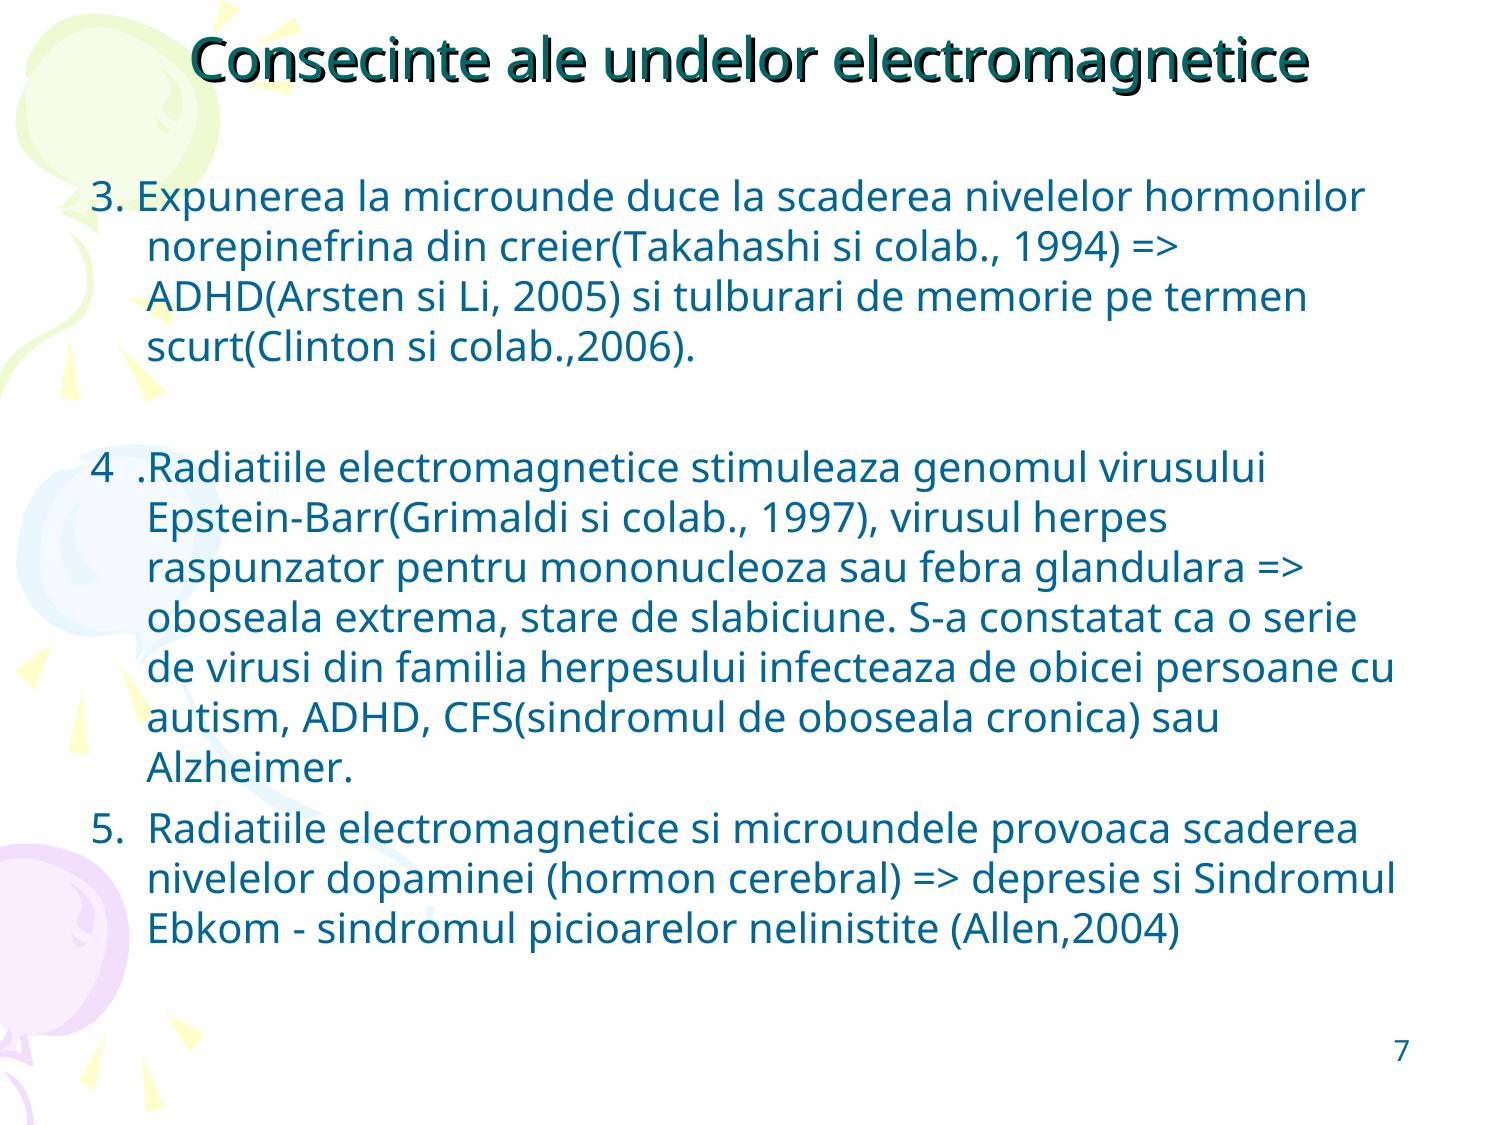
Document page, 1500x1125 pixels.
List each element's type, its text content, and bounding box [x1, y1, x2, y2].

text_box Consecinte ale undelor electromagnetice [72, 16, 1426, 101]
text_box <number> [1074, 1024, 1426, 1100]
text_box 3. Expunerea la microunde duce la scaderea nivelelor hormonilor norepinefrina din creier(Takahashi si colab., 1994) => ADHD(Arsten si Li, 2005) si tulburari de memorie pe termen scurt(Clinton si colab.,2006). 4 .Radiatiile electromagnetice stimuleaza genomul virusului Epstein-Barr(Grimaldi si colab., 1997), virusul herpes raspunzator pentru mononucleoza sau febra glandulara => oboseala extrema, stare de slabiciune. S-a constatat ca o serie de virusi din familia herpesului infecteaza de obicei persoane cu autism, ADHD, CFS(sindromul de oboseala cronica) sau Alzheimer. 5. Radiatiile electromagnetice si microundele provoaca scaderea nivelelor dopaminei (hormon cerebral) => depresie si Sindromul Ebkom - sindromul picioarelor nelinistite (Allen,2004) [75, 162, 1426, 1125]
